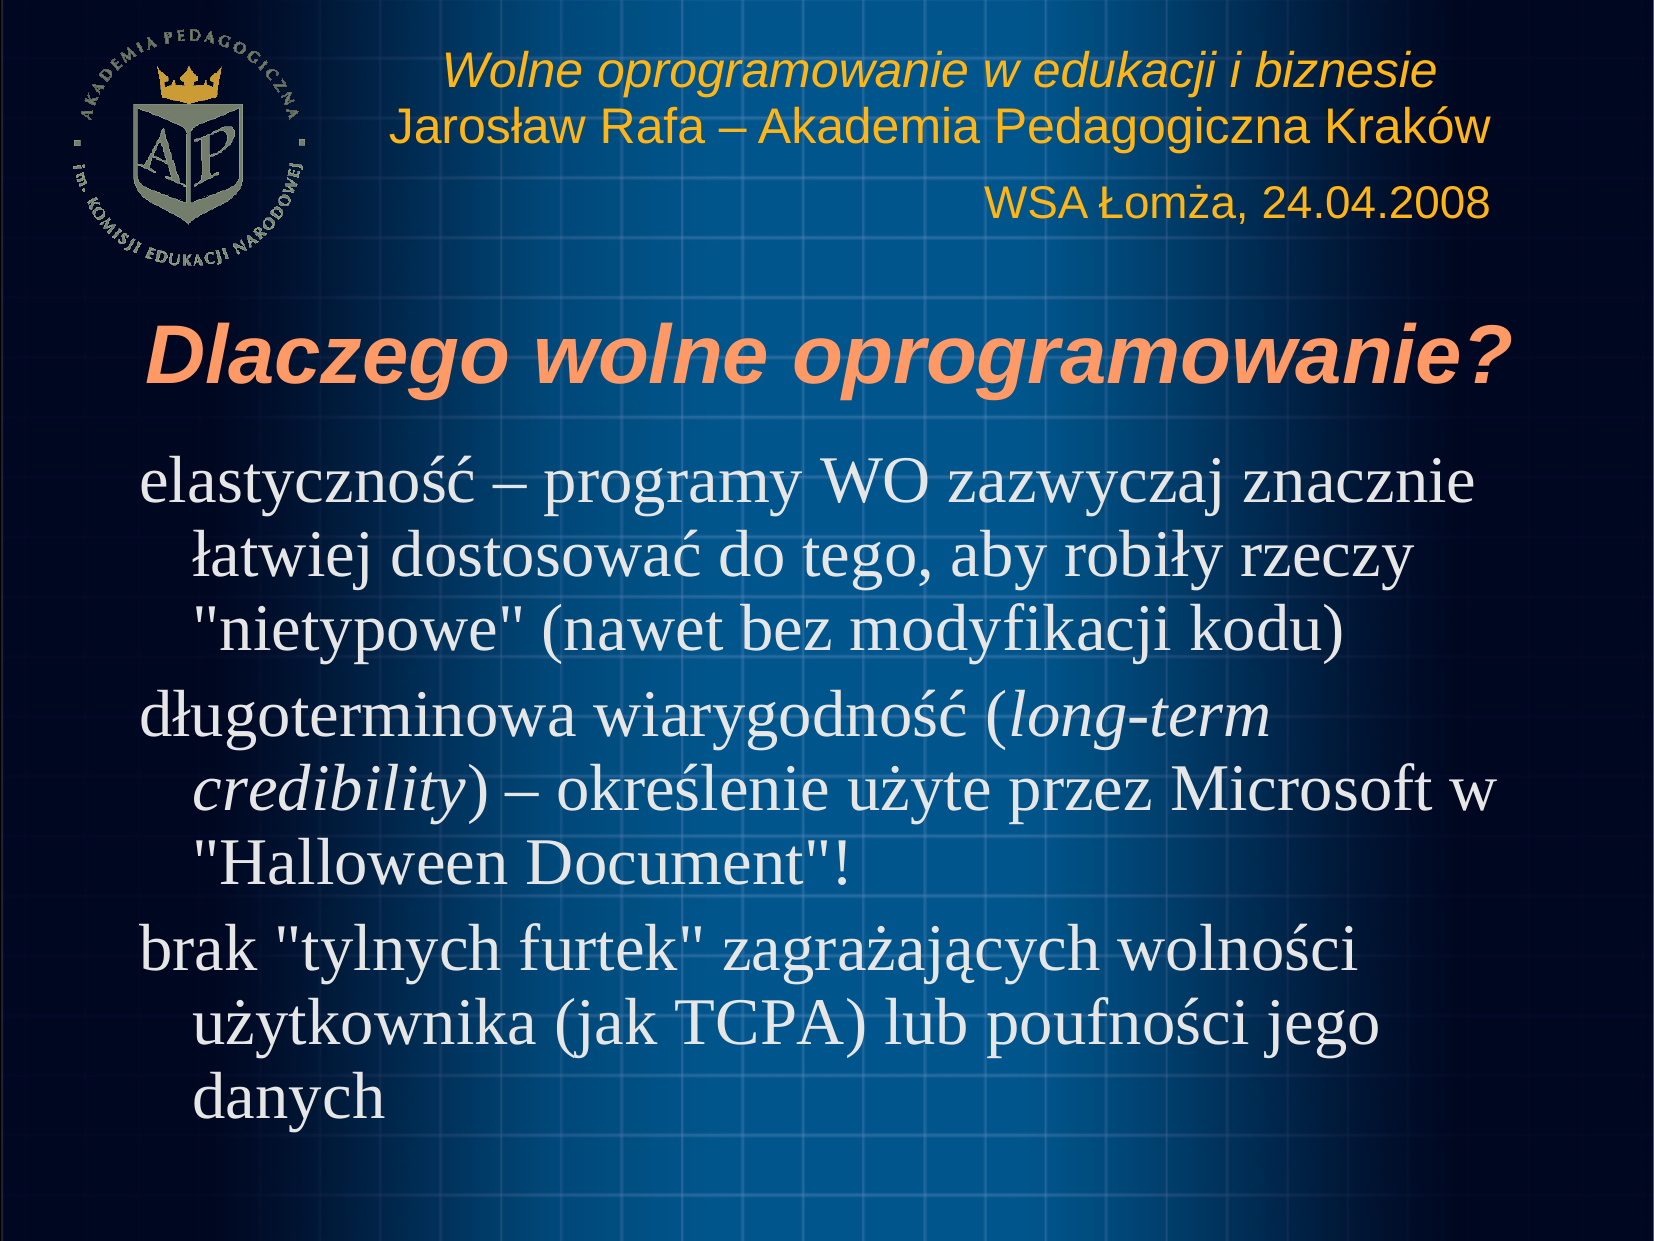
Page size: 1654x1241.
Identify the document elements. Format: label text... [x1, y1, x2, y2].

title Dlaczego wolne oprogramowanie? [123, 295, 1536, 414]
list elastyczność – programy WO zazwyczaj znacznie łatwiej dostosować do tego, aby robiły rzeczy "nietypowe" (nawet bez modyfikacji kodu) długoterminowa wiarygodność (long-term credibility) – określenie użyte przez Microsoft w "Halloween Document"! brak "tylnych furtek" zagrażających wolności użytkownika (jak TCPA) lub poufności jego danych [121, 442, 1561, 1134]
picture [0, 0, 1654, 1241]
